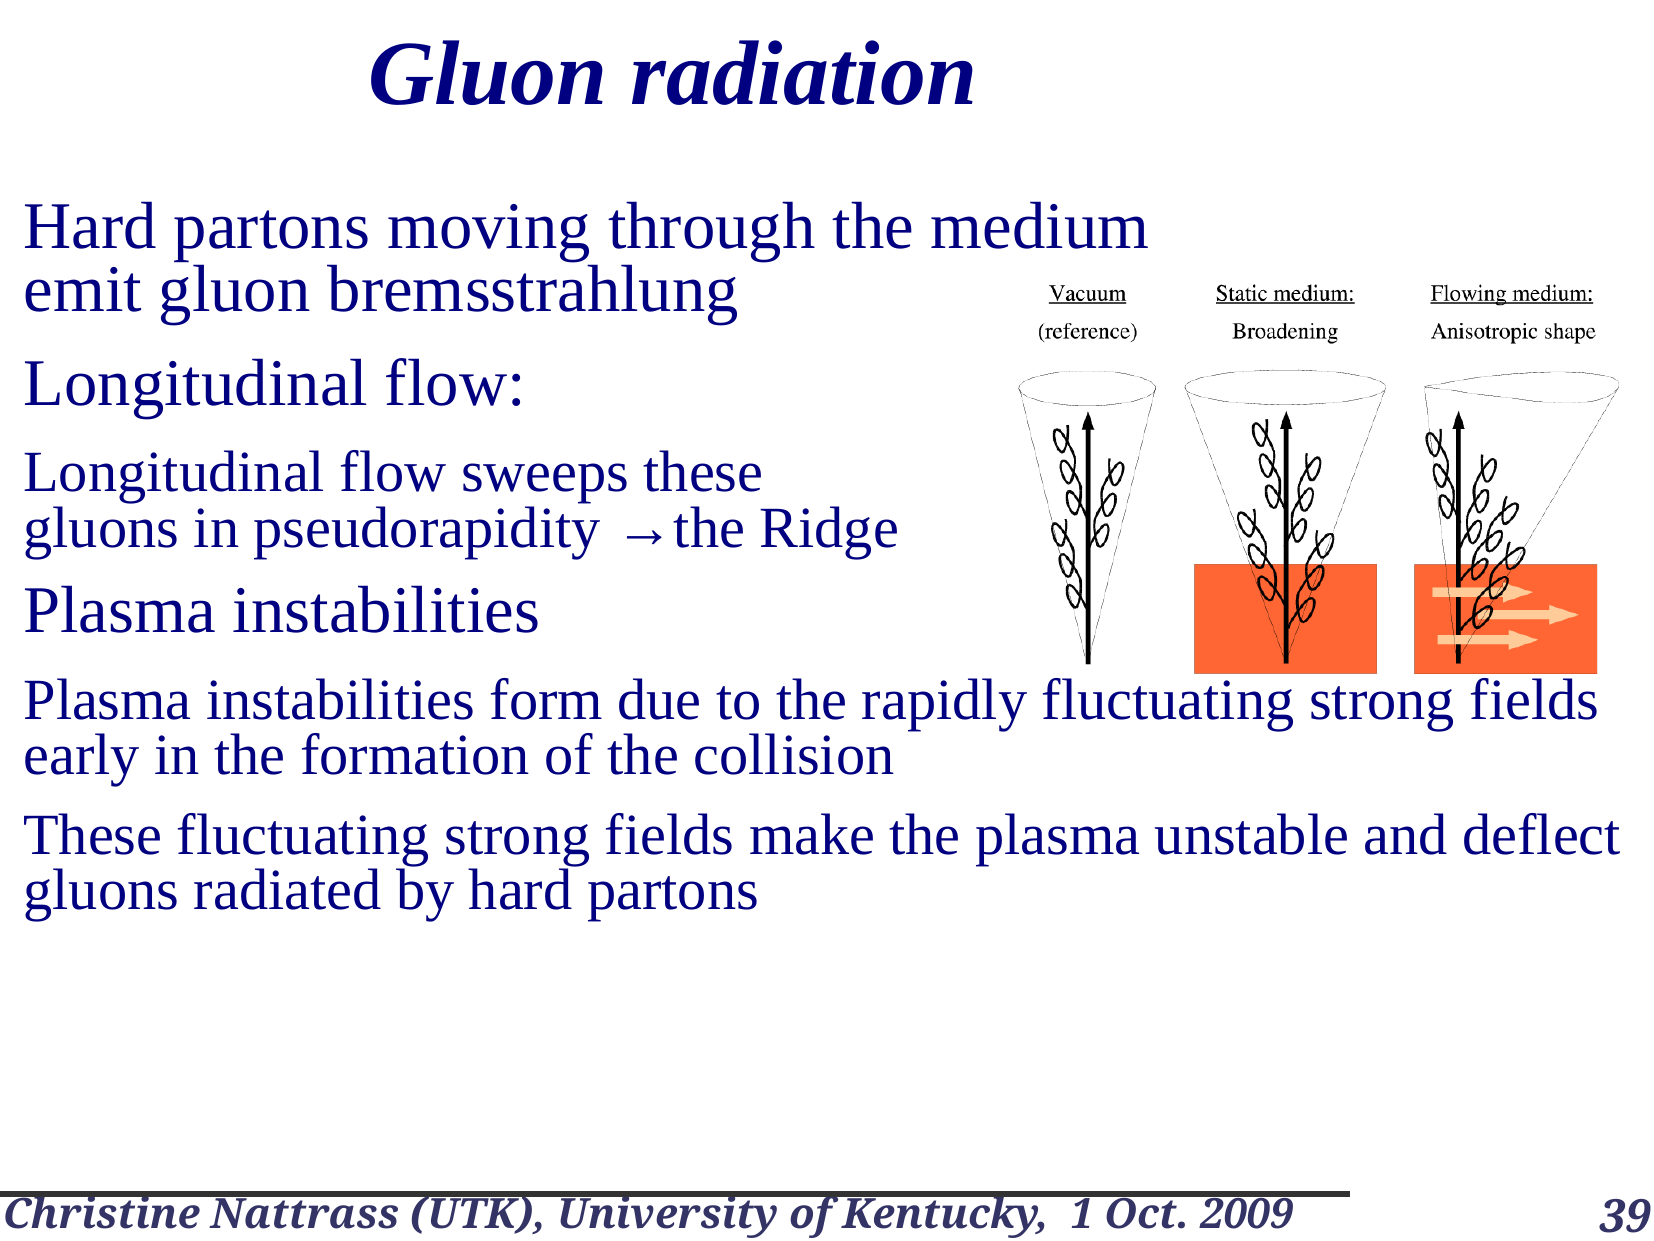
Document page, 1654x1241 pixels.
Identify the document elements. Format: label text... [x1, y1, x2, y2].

picture [1018, 284, 1619, 674]
title Gluon radiation [76, 0, 1270, 139]
list Hard partons moving through the medium emit gluon bremsstrahlung Longitudinal flow: Longitudinal flow sweeps these gluons in pseudorapidity →the Ridge Plasma instabilities Plasma instabilities form due to the rapidly fluctuating strong fields early in the formation of the collision These fluctuating strong fields make the plasma unstable and deflect gluons radiated by hard partons [23, 183, 1637, 1198]
